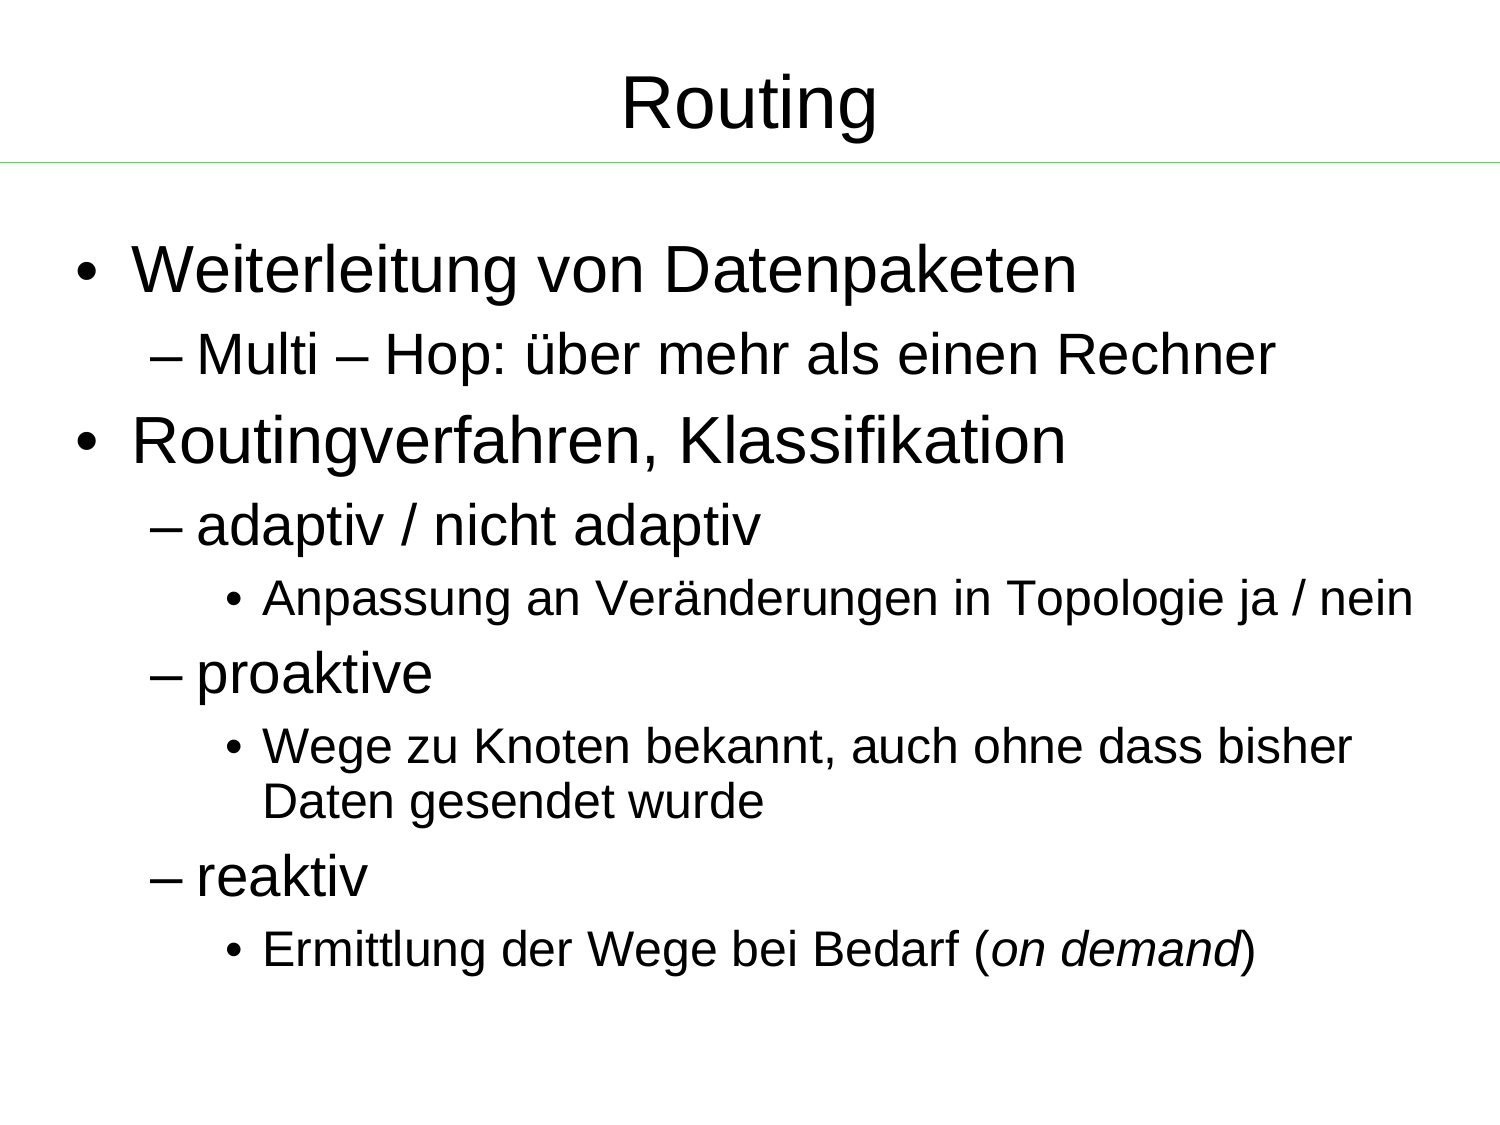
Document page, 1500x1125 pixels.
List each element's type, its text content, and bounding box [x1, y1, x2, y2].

title Routing [75, 57, 1426, 148]
list Weiterleitung von Datenpaketen Multi – Hop: über mehr als einen Rechner Routingverfahren, Klassifikation adaptiv / nicht adaptiv Anpassung an Veränderungen in Topologie ja / nein proaktive Wege zu Knoten bekannt, auch ohne dass bisher Daten gesendet wurde reaktiv Ermittlung der Wege bei Bedarf (on demand) [75, 232, 1426, 986]
